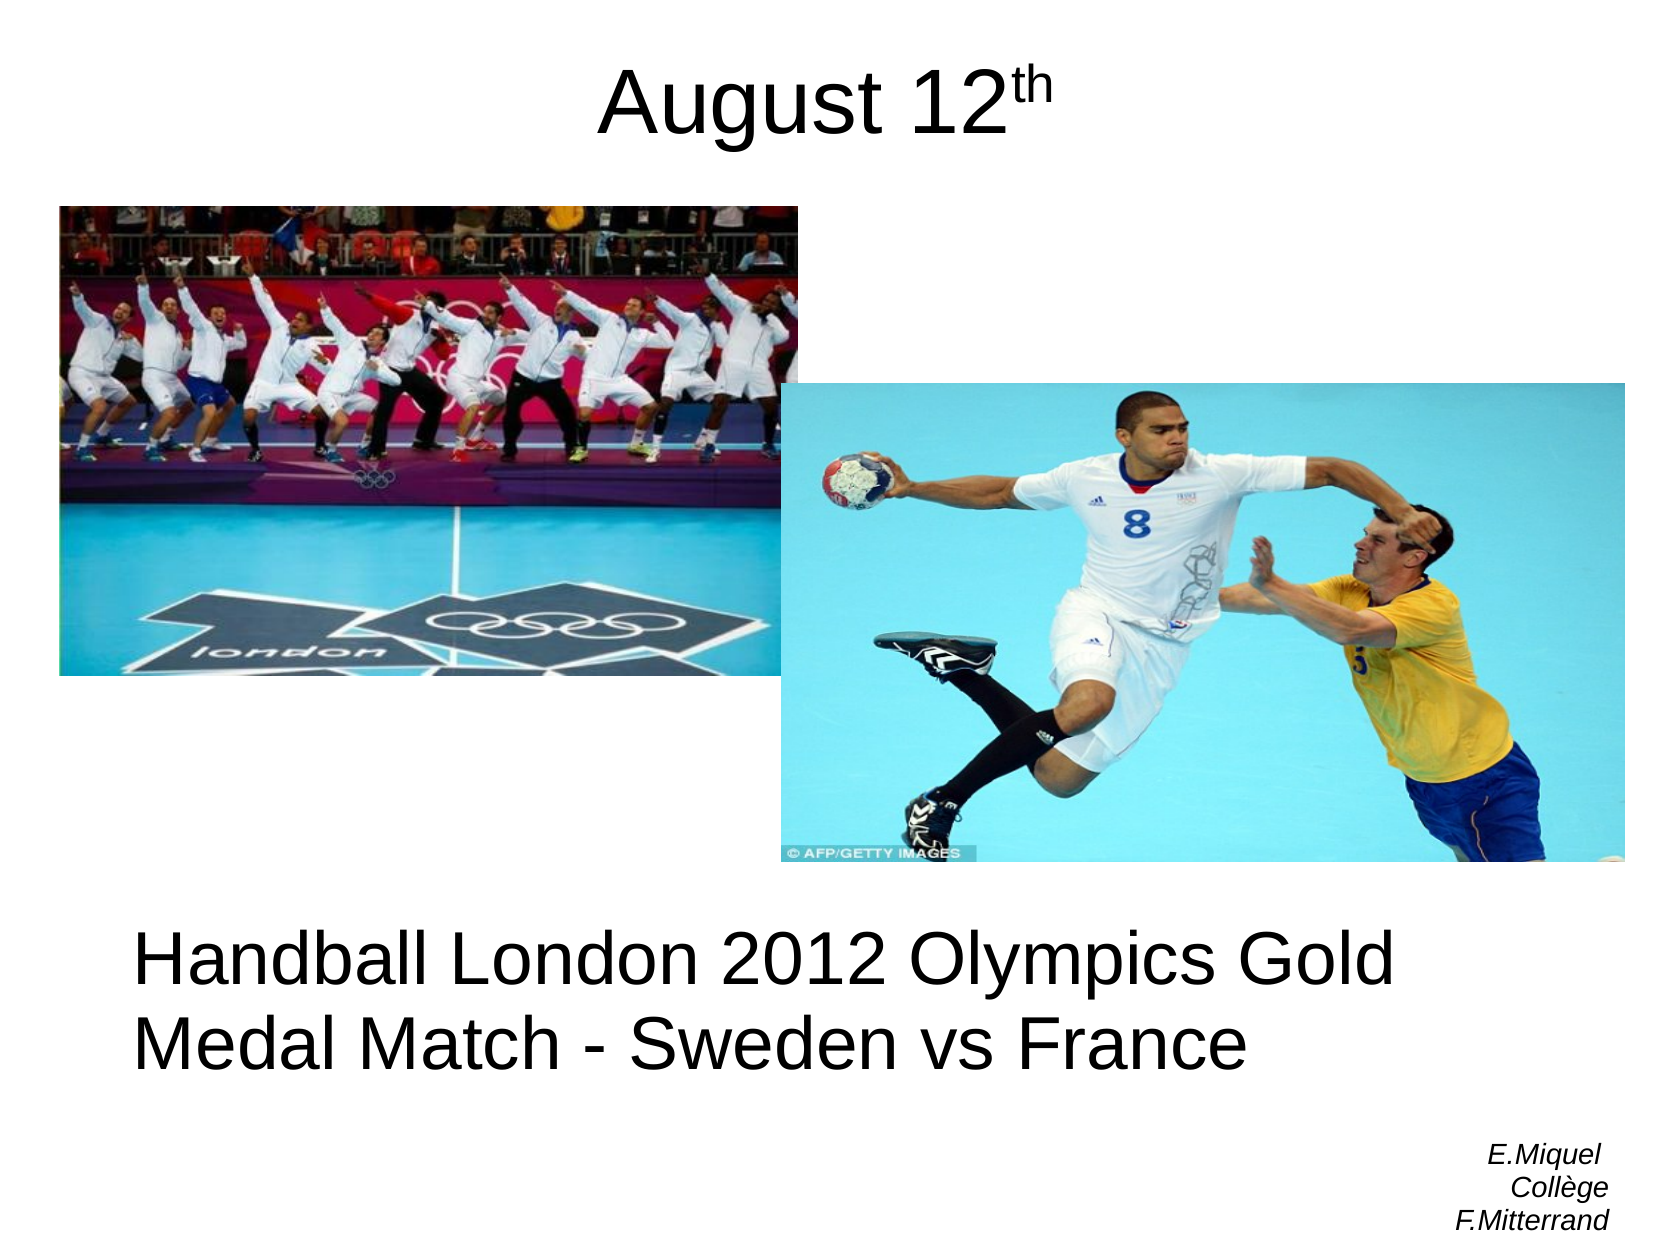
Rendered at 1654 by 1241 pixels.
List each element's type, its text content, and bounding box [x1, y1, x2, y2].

title August 12th [82, 48, 1571, 258]
picture [59, 206, 1625, 862]
text_box Handball London 2012 Olympics Gold Medal Match - Sweden vs France [118, 909, 1552, 1093]
text_box E.Miquel Collège F.Mitterrand [1333, 1130, 1625, 1211]
